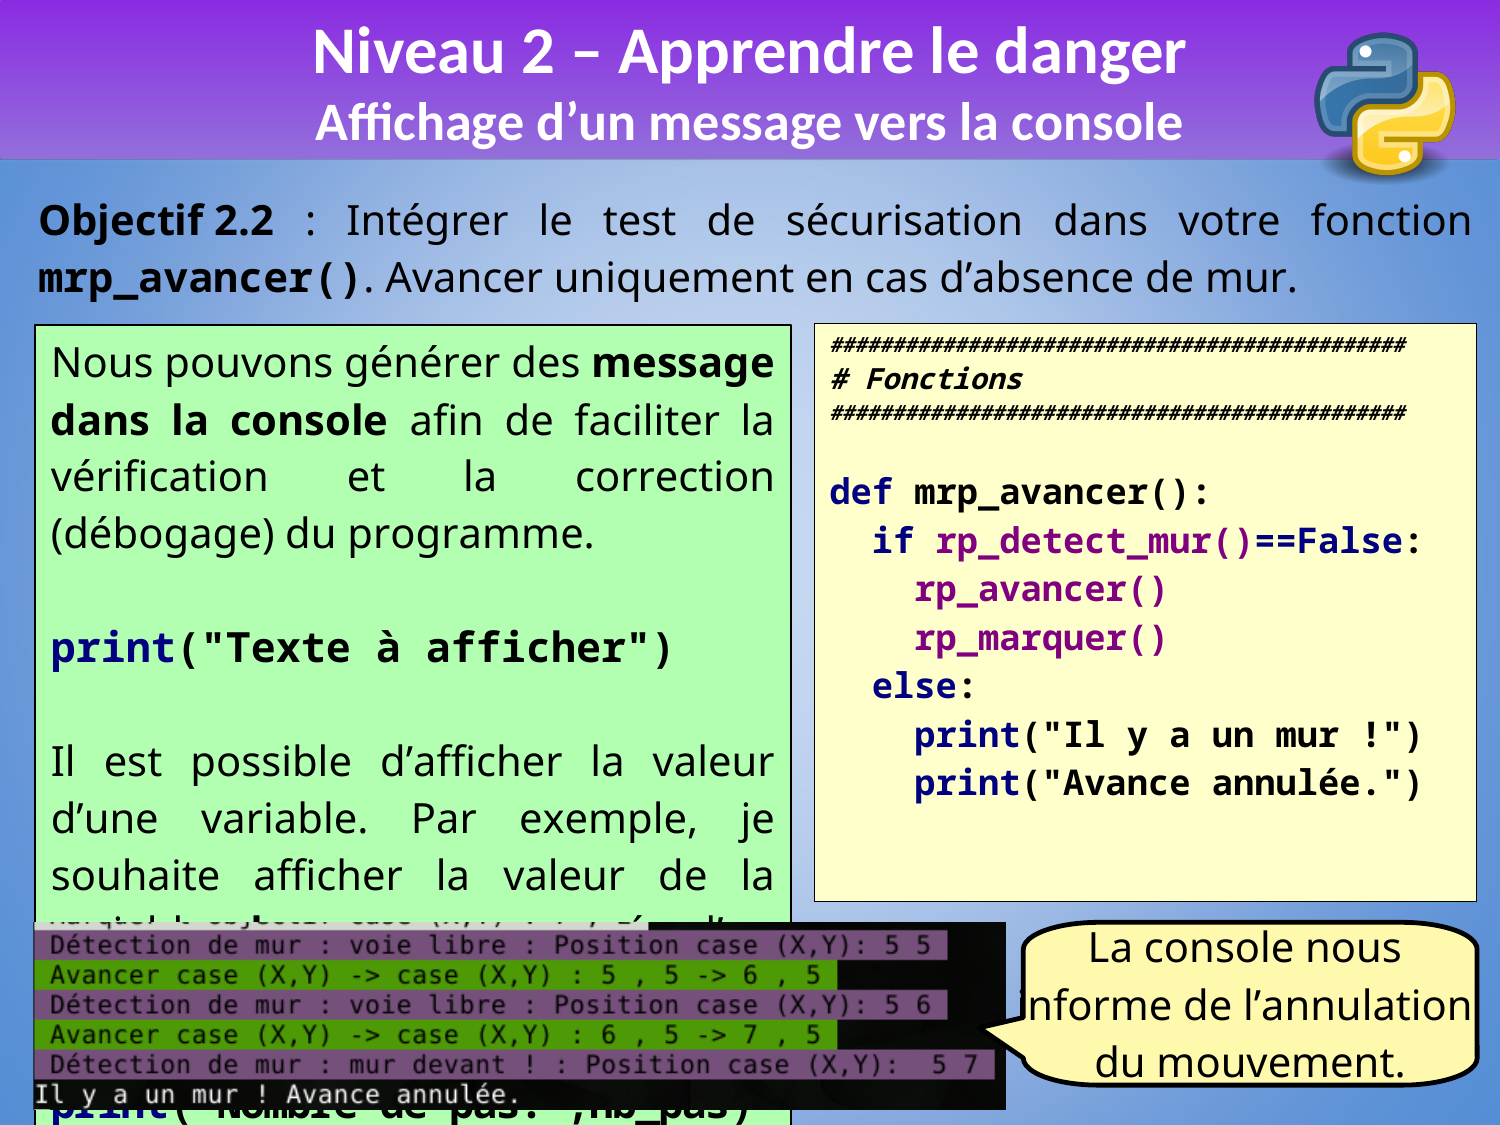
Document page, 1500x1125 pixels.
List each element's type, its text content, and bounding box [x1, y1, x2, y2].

text_box La console nous informe de l’annulation du mouvement. [979, 922, 1478, 1086]
text_box Objectif 2.2 : Intégrer le test de sécurisation dans votre fonction mrp_avancer(). Avancer uniquement en cas d’absence de mur. [23, 183, 1489, 324]
picture [0, 29, 1500, 1125]
text_box Nous pouvons générer des message dans la console afin de faciliter la vérification et la correction (débogage) du programme. print("Texte à afficher") Il est possible d’afficher la valeur d’une variable. Par exemple, je souhaite afficher la valeur de la variable nb_pas accompagnée d’un texte explicatif. print("Nombre de pas:",nb_pas) [35, 324, 791, 905]
text_box ############################################## # Fonctions ############################################## def mrp_avancer(): if rp_detect_mur()==False: rp_avancer() rp_marquer() else: print("Il y a un mur !") print("Avance annulée.") [814, 323, 1477, 902]
text_box Niveau 2 – Apprendre le danger Affichage d’un message vers la console [0, 0, 1500, 159]
